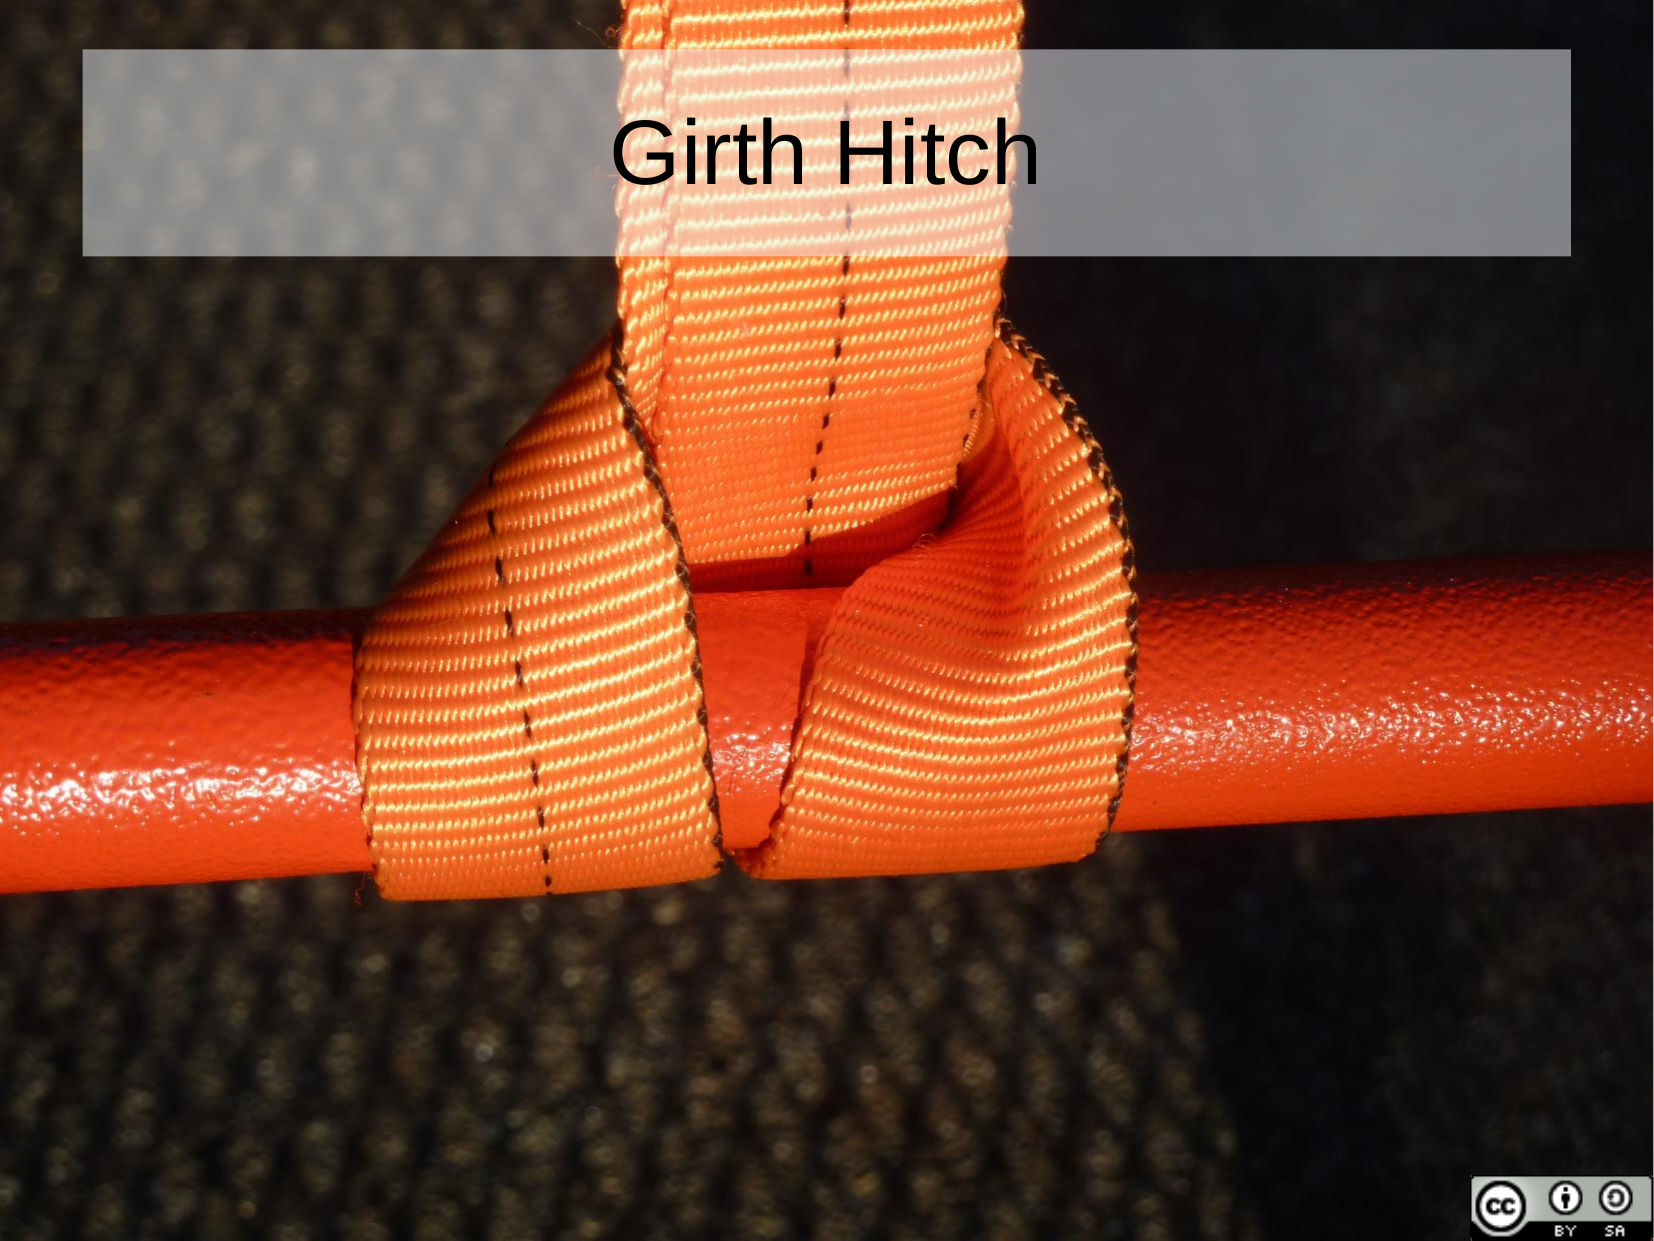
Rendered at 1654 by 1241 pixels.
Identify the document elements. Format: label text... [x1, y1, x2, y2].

title Girth Hitch [82, 49, 1571, 257]
picture [0, 0, 1654, 1241]
